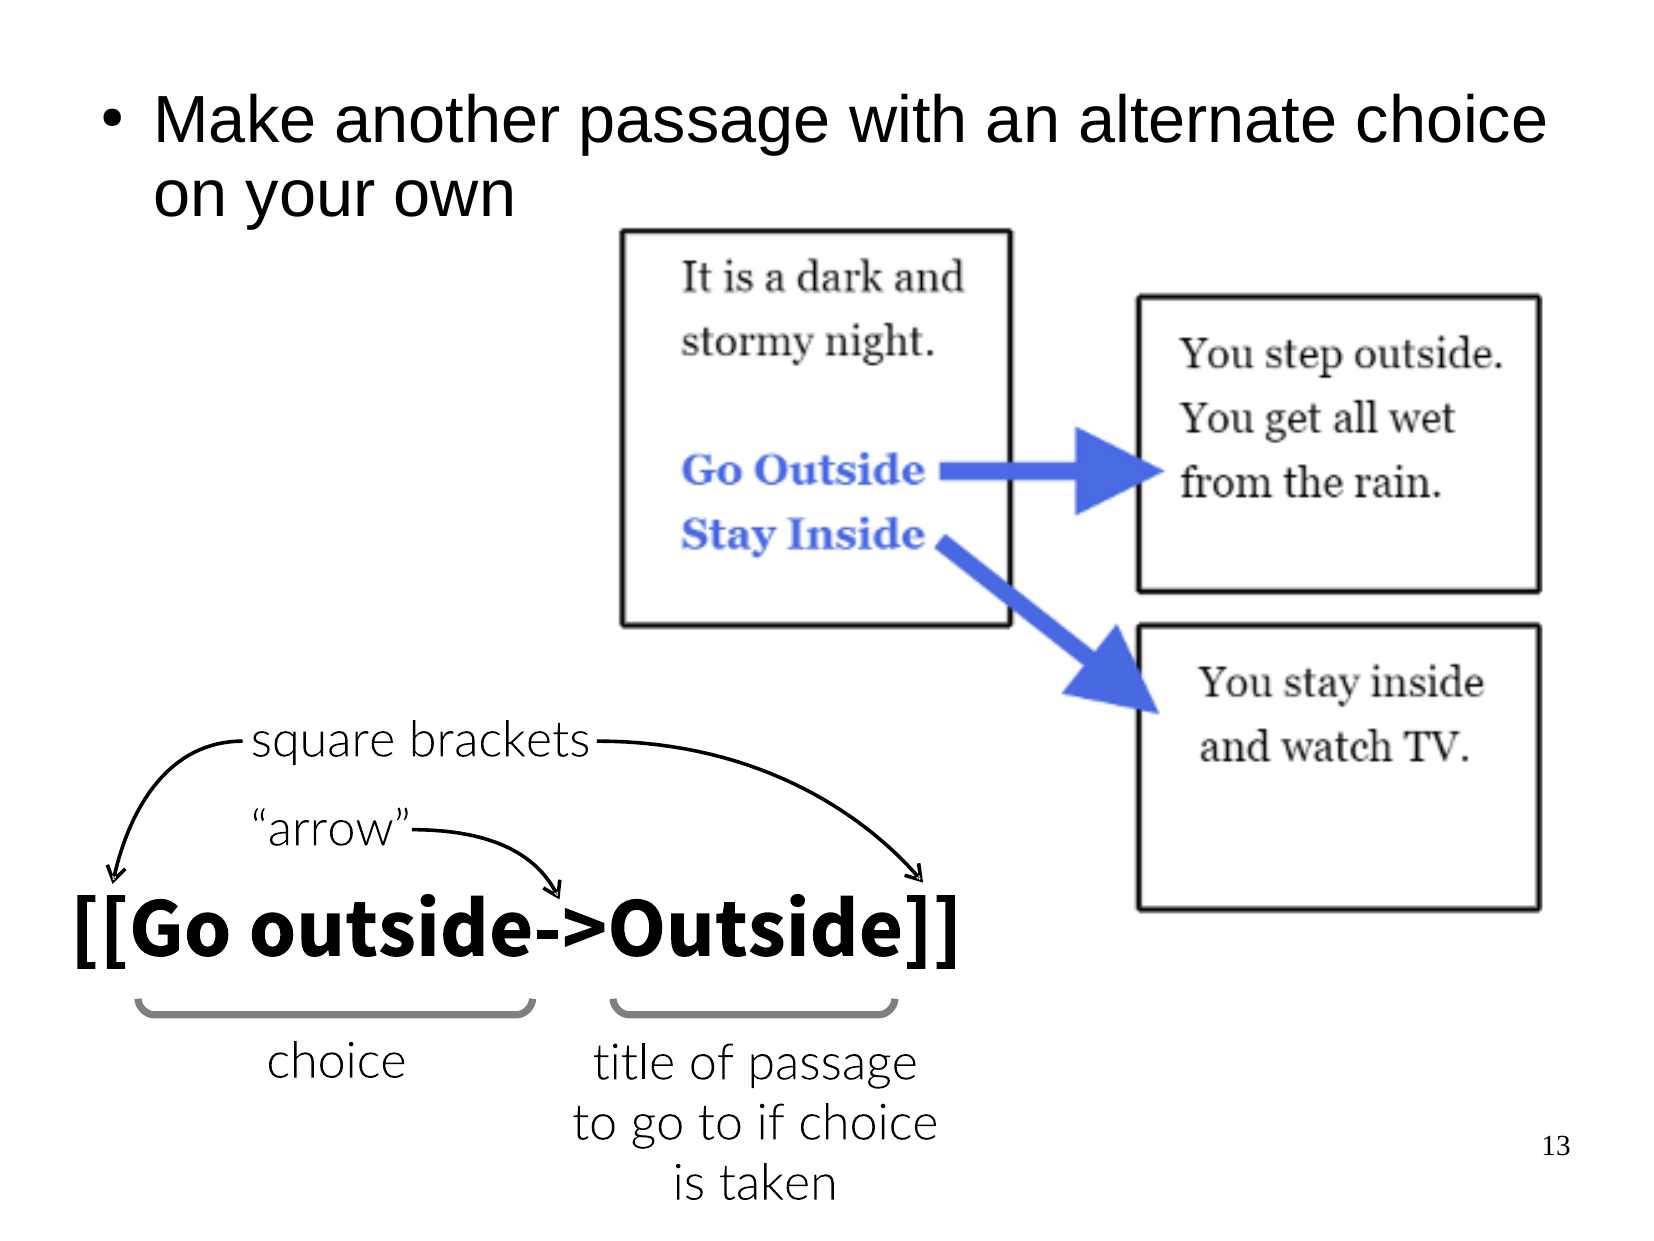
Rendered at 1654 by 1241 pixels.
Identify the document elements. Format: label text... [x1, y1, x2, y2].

list Make another passage with an alternate choice on your own [82, 81, 1571, 901]
picture [69, 225, 1543, 1201]
